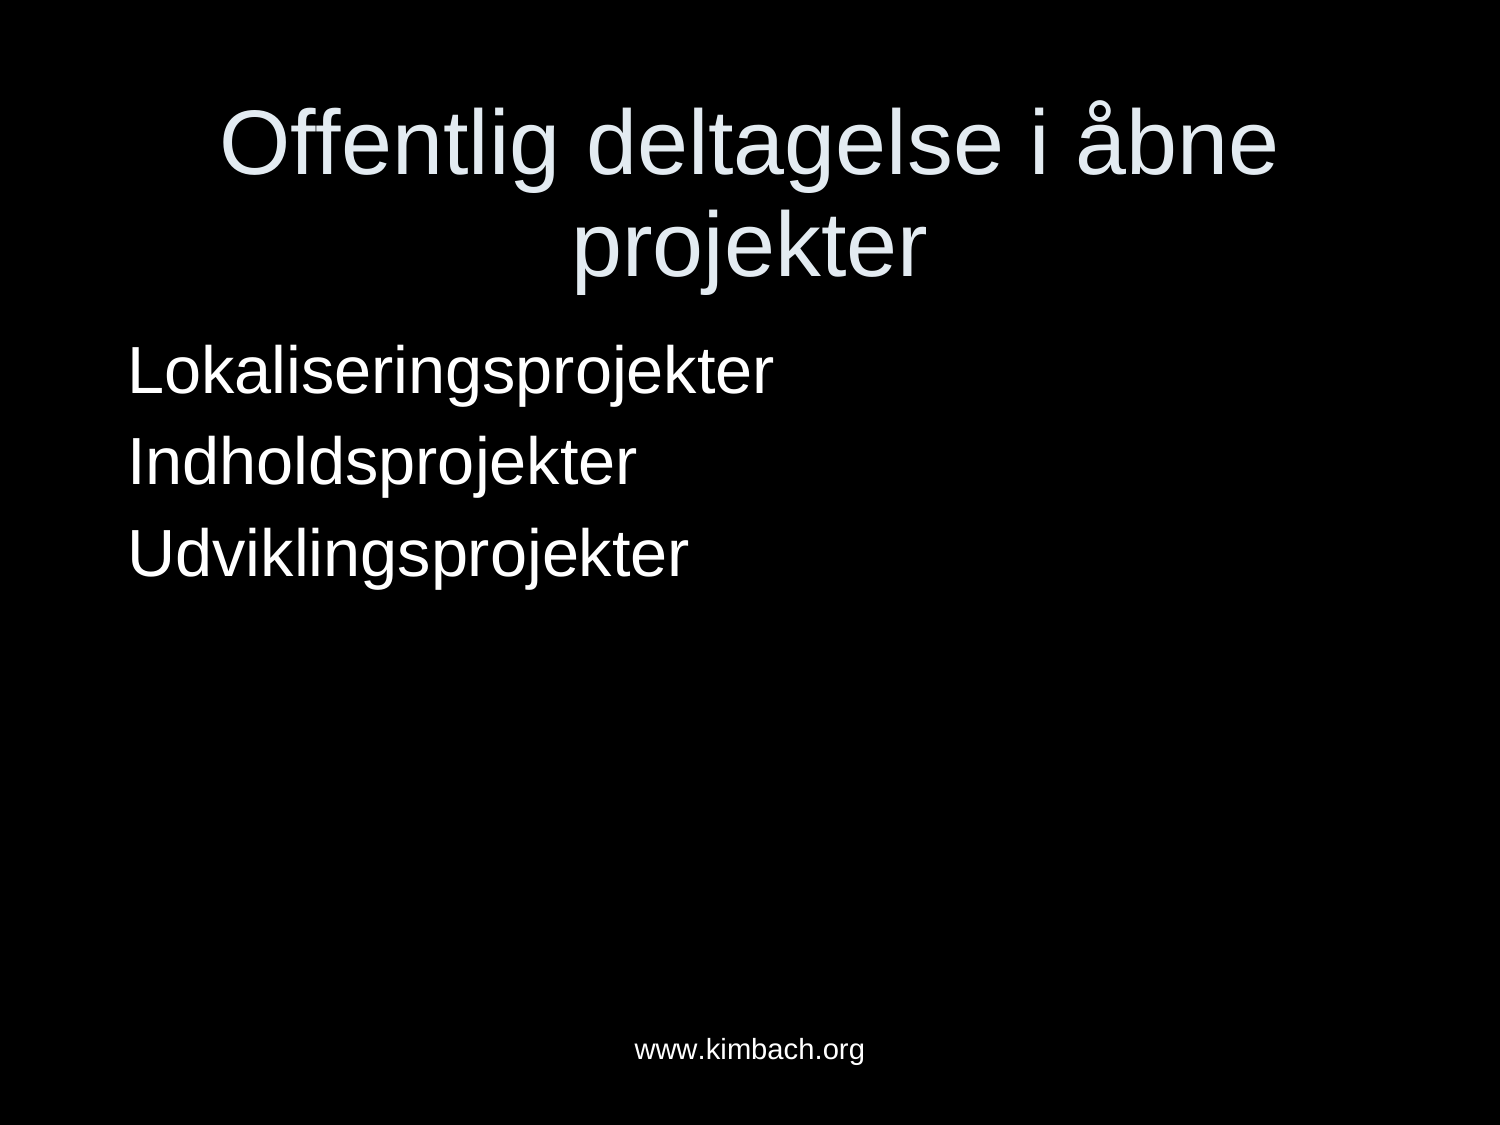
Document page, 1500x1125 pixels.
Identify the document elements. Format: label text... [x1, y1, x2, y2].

title Offentlig deltagelse i åbne projekter [112, 76, 1388, 312]
list Lokaliseringsprojekter Indholdsprojekter Udviklingsprojekter [112, 324, 1388, 1001]
